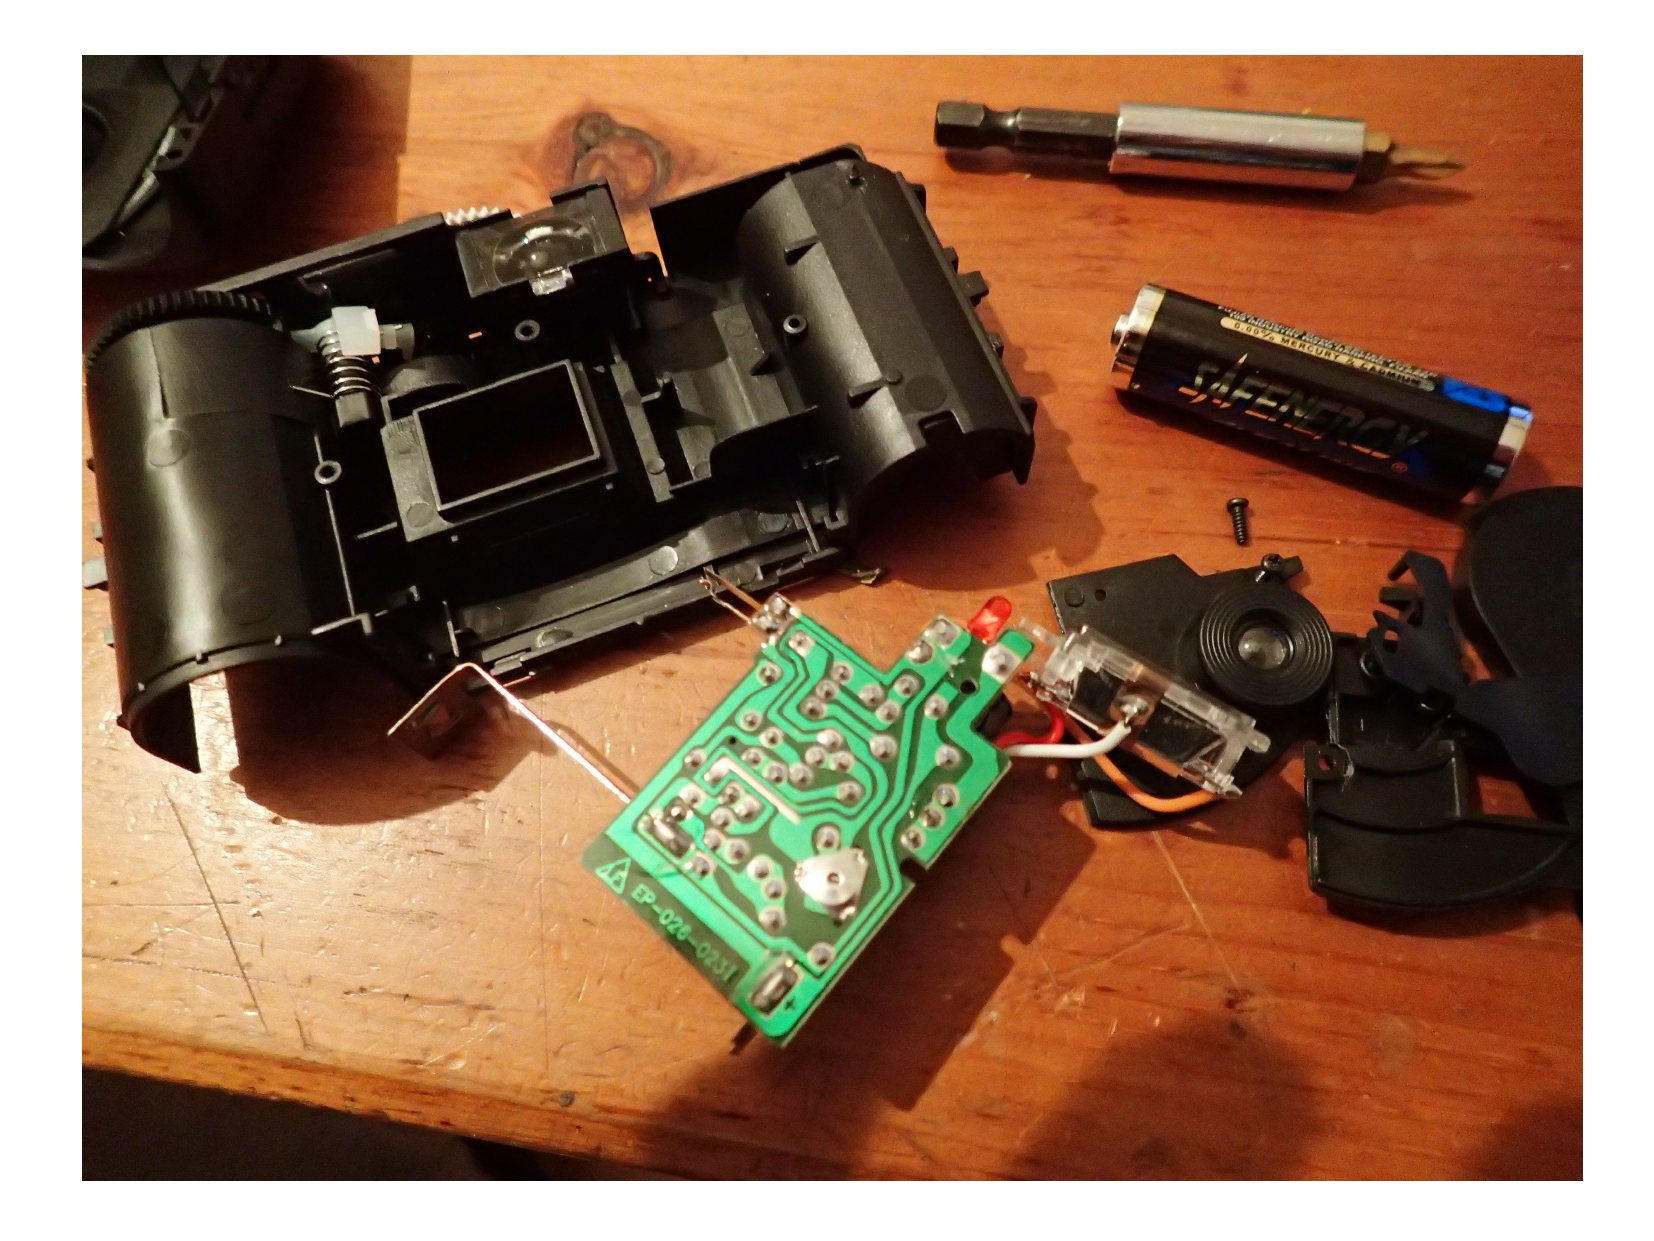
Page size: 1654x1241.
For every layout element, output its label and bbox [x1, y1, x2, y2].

picture [82, 55, 1583, 1181]
